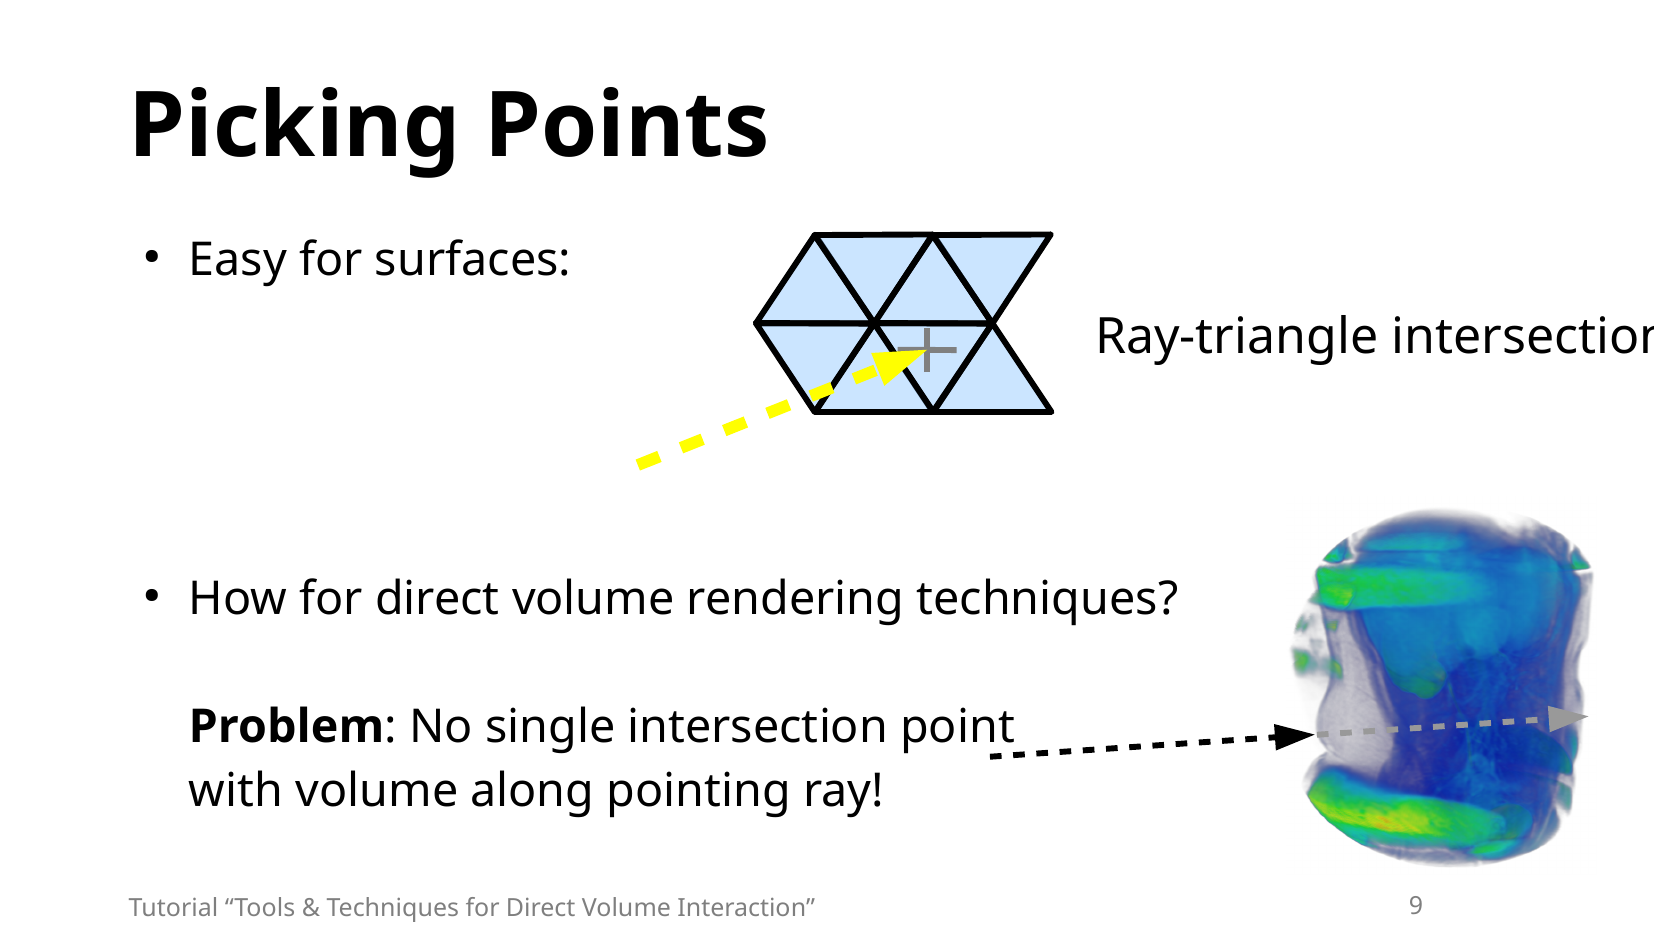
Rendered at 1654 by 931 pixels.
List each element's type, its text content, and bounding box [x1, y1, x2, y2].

text_box Ray-triangle intersection [1080, 292, 1650, 367]
title Picking Points [113, 50, 1540, 193]
picture [1286, 496, 1597, 875]
text_box [755, 234, 1052, 412]
list Easy for surfaces: How for direct volume rendering techniques? Problem: No single intersection point with volume along pointing ray! [113, 217, 1602, 832]
